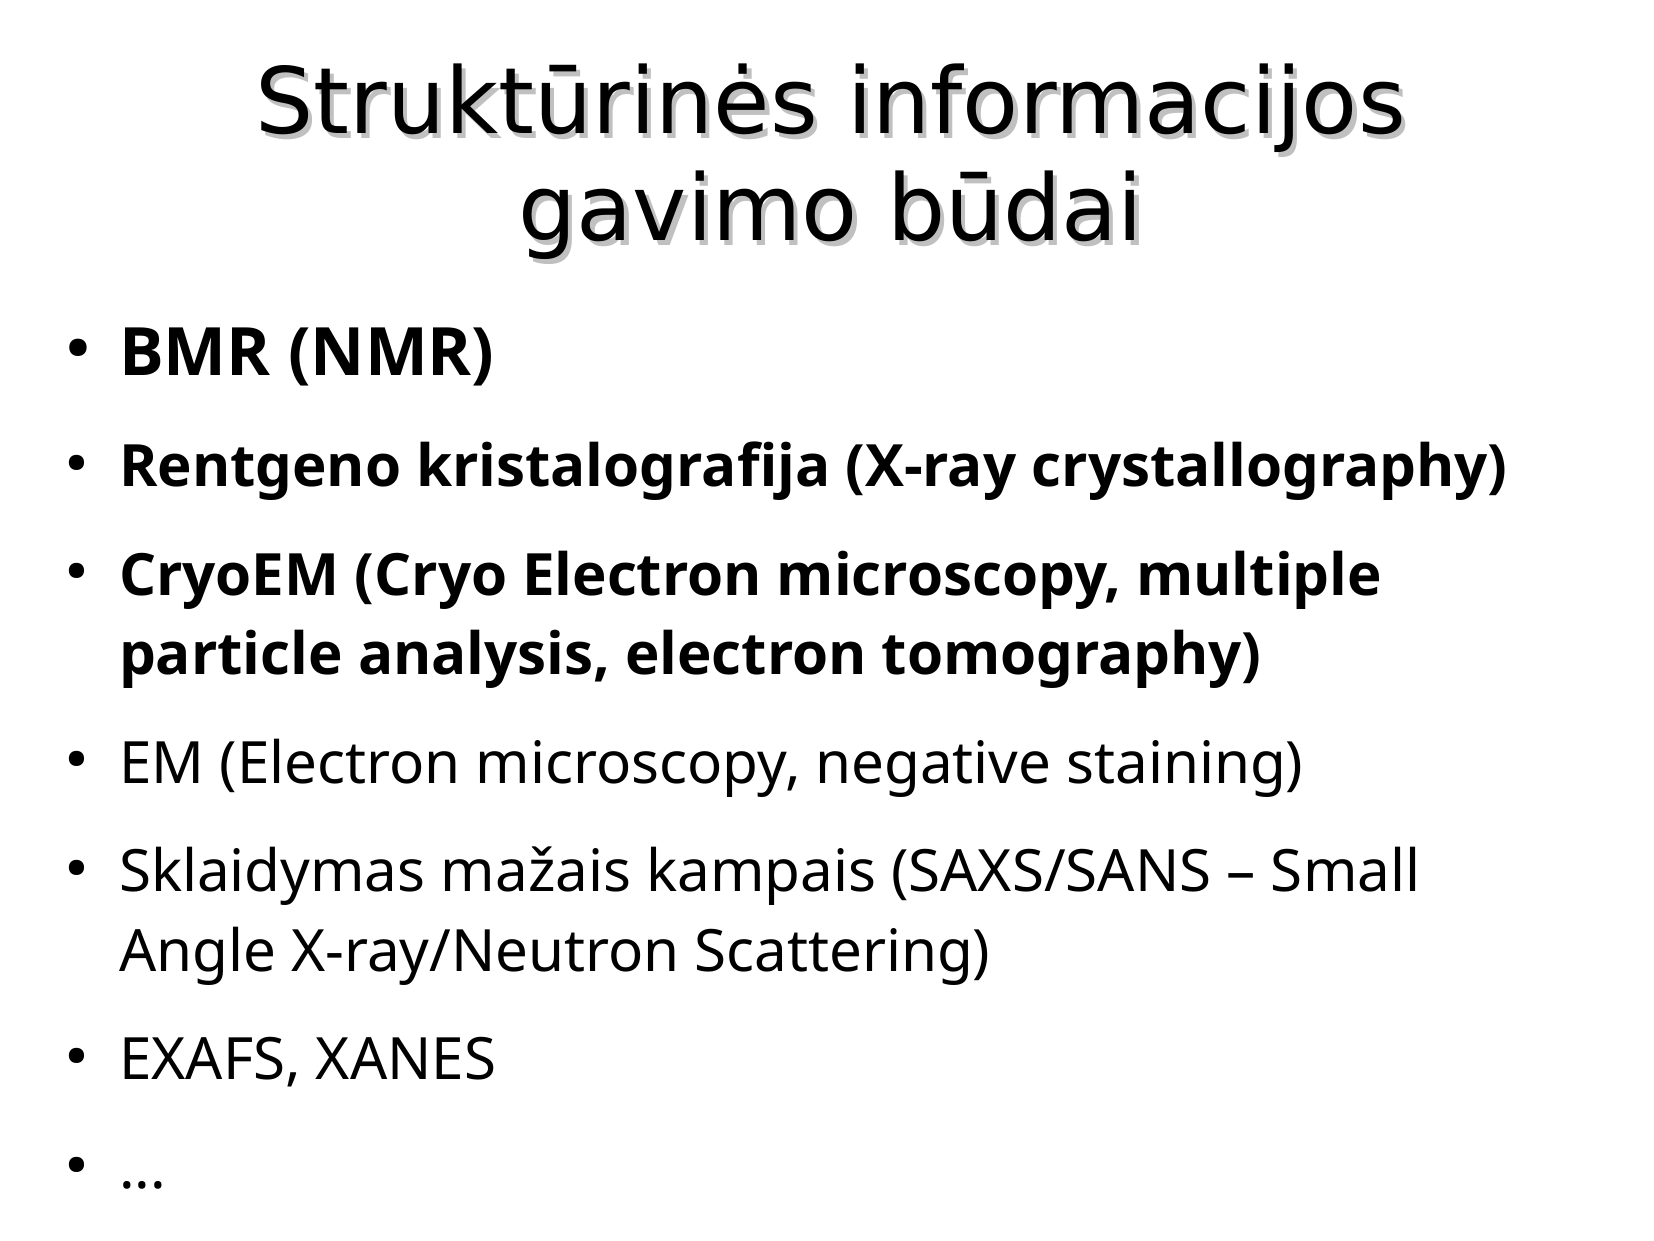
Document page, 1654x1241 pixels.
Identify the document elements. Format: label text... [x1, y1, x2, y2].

title Struktūrinės informacijos gavimo būdai [125, 48, 1538, 263]
list BMR (NMR) Rentgeno kristalografija (X-ray crystallography) CryoEM (Cryo Electron microscopy, multiple particle analysis, electron tomography) EM (Electron microscopy, negative staining) Sklaidymas mažais kampais (SAXS/SANS – Small Angle X-ray/Neutron Scattering) EXAFS, XANES ... [48, 304, 1576, 1215]
